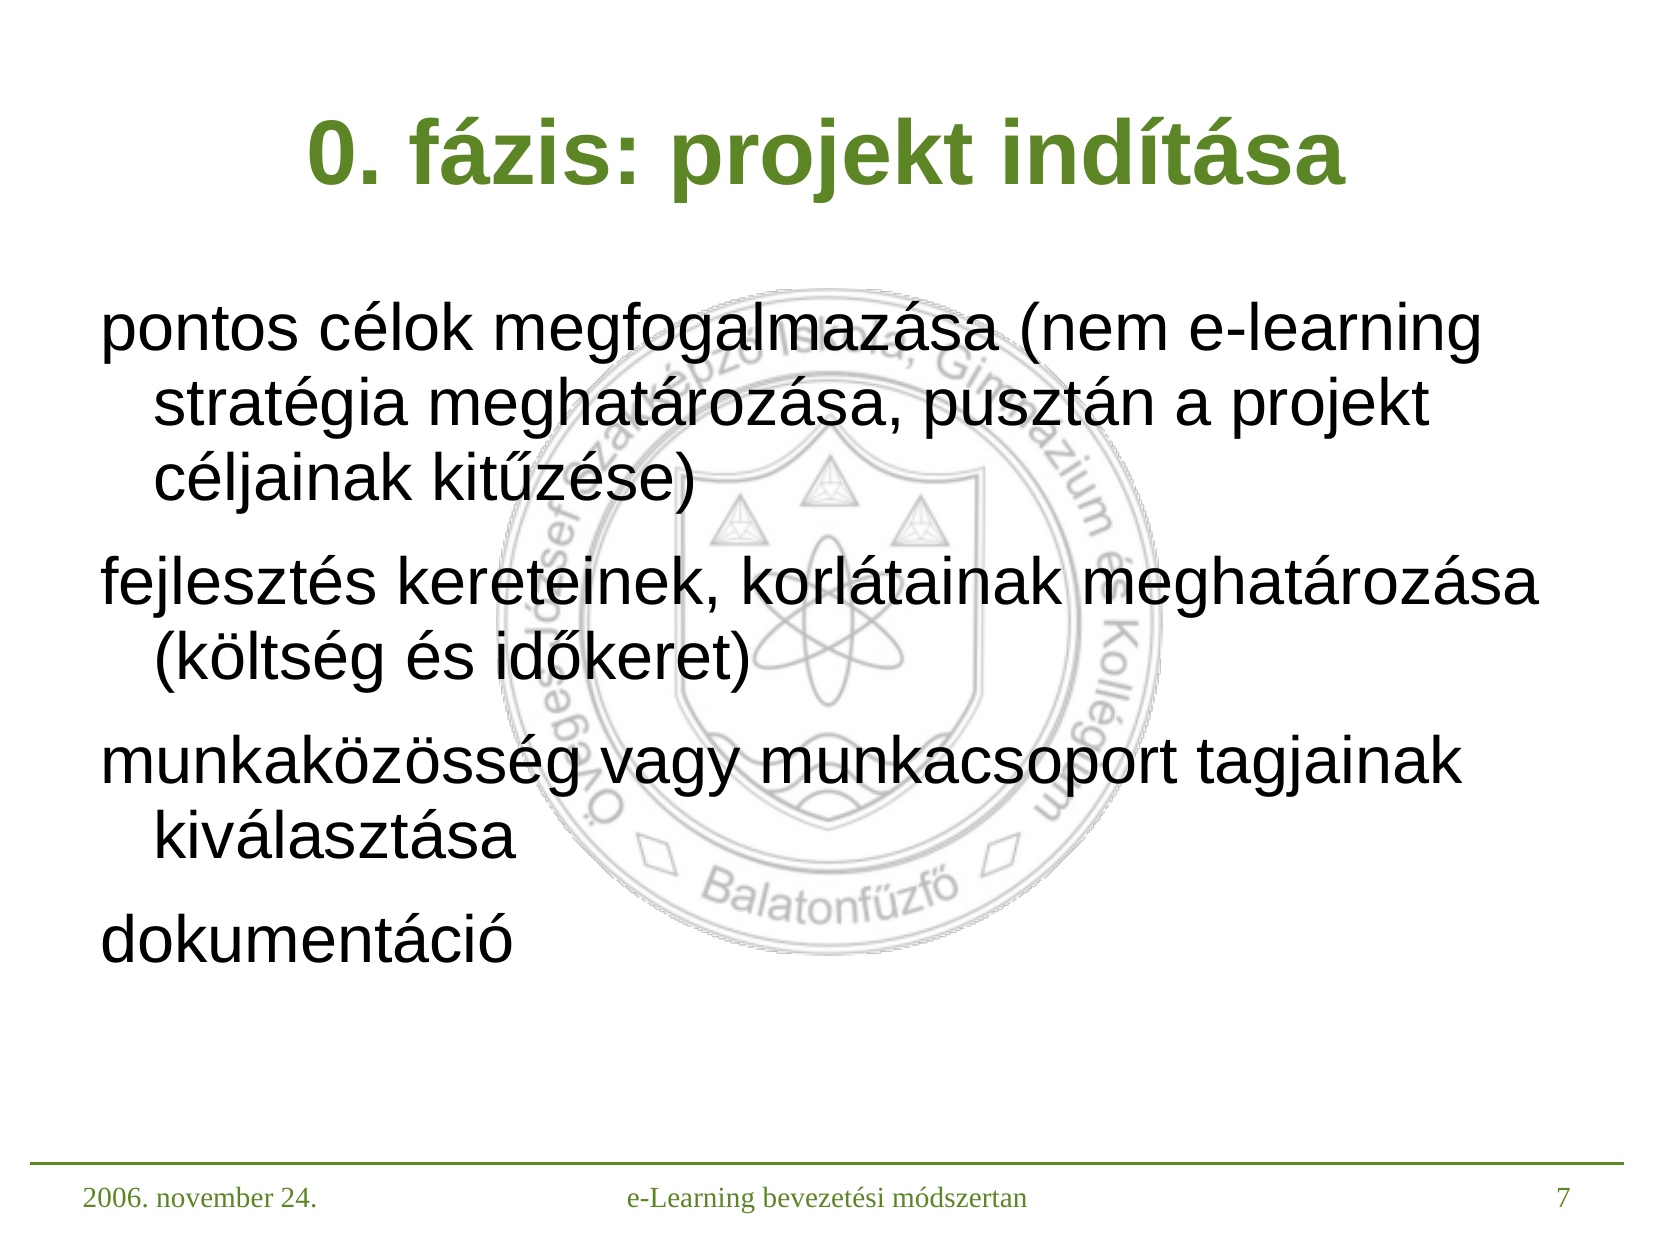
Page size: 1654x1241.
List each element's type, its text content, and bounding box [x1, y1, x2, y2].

title 0. fázis: projekt indítása [82, 49, 1571, 257]
list pontos célok megfogalmazása (nem e-learning stratégia meghatározása, pusztán a projekt céljainak kitűzése) fejlesztés kereteinek, korlátainak meghatározása (költség és időkeret) munkaközösség vagy munkacsoport tagjainak kiválasztása dokumentáció [82, 290, 1571, 1109]
